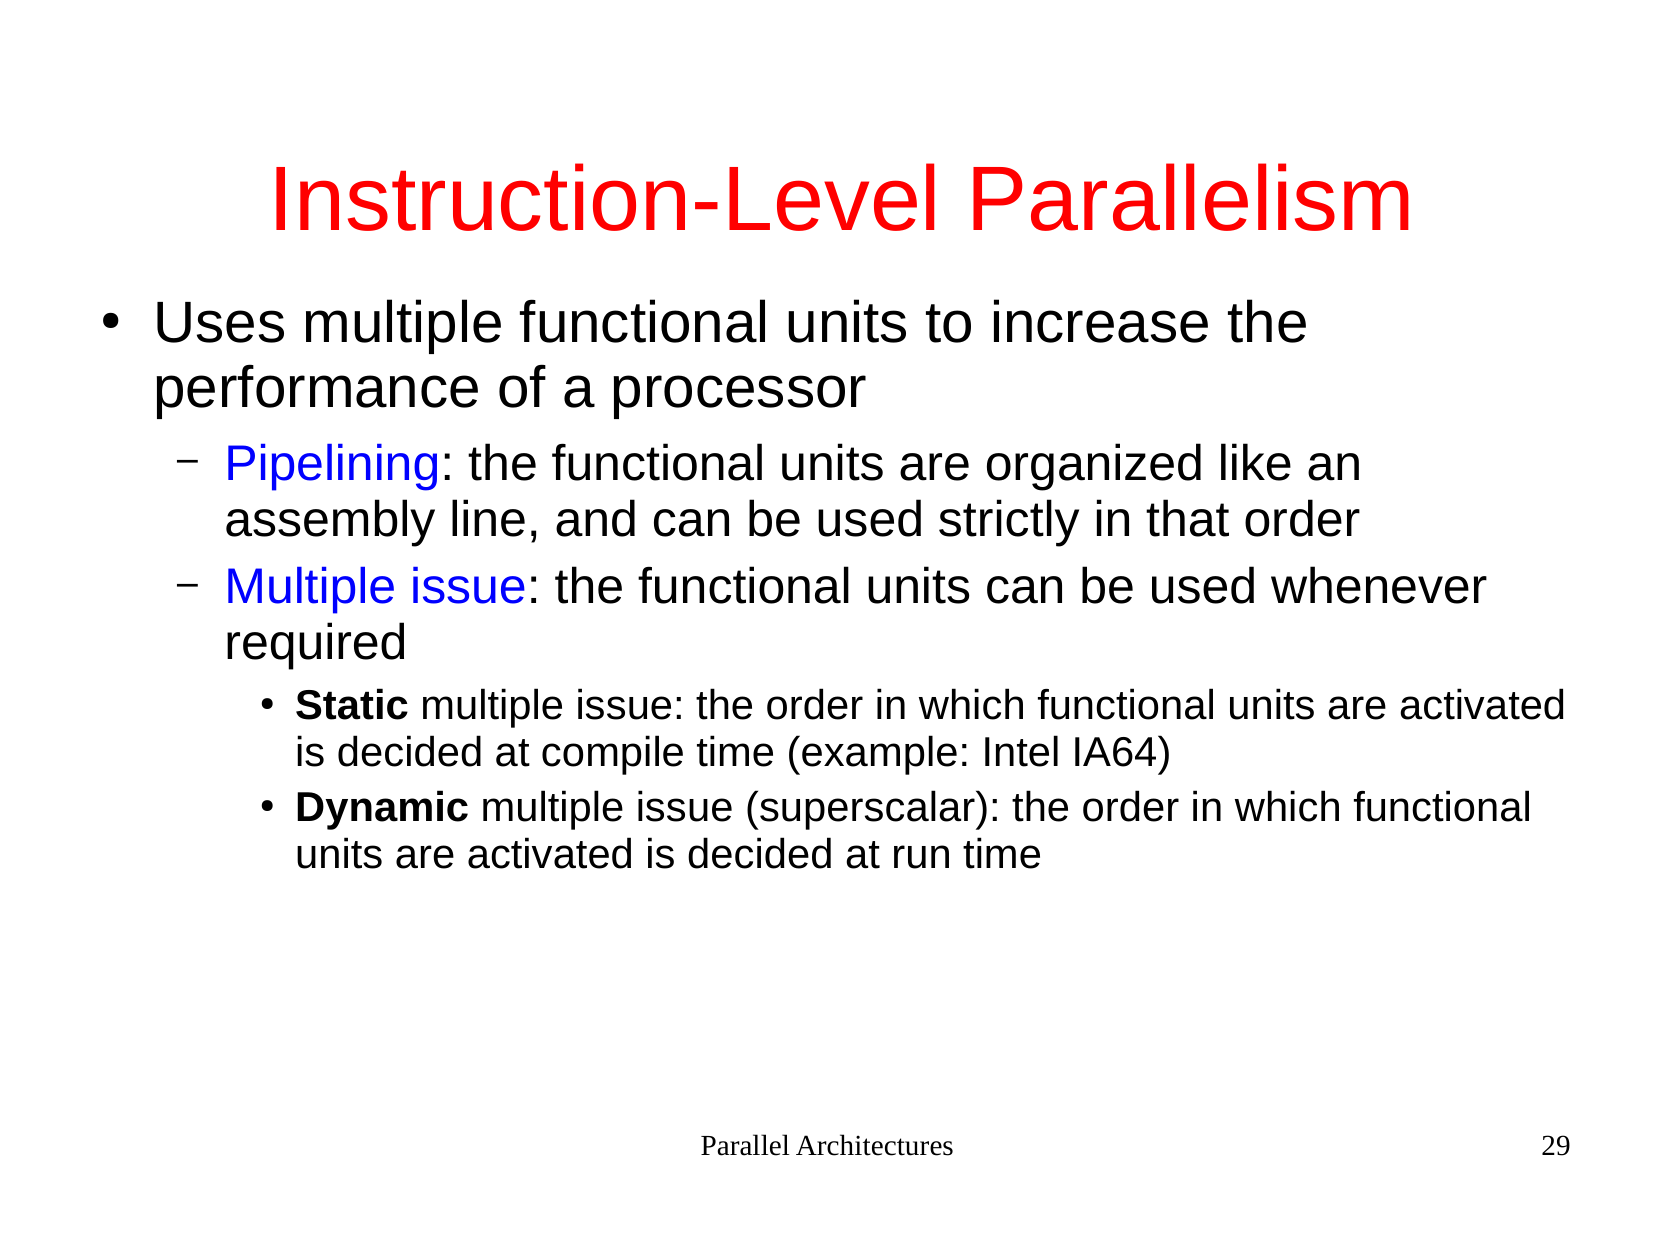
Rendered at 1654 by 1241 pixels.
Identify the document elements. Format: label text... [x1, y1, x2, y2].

list Uses multiple functional units to increase the performance of a processor Pipelining: the functional units are organized like an assembly line, and can be used strictly in that order Multiple issue: the functional units can be used whenever required Static multiple issue: the order in which functional units are activated is decided at compile time (example: Intel IA64) Dynamic multiple issue (superscalar): the order in which functional units are activated is decided at run time [82, 290, 1571, 1109]
title Instruction-Level Parallelism [82, 49, 1571, 257]
